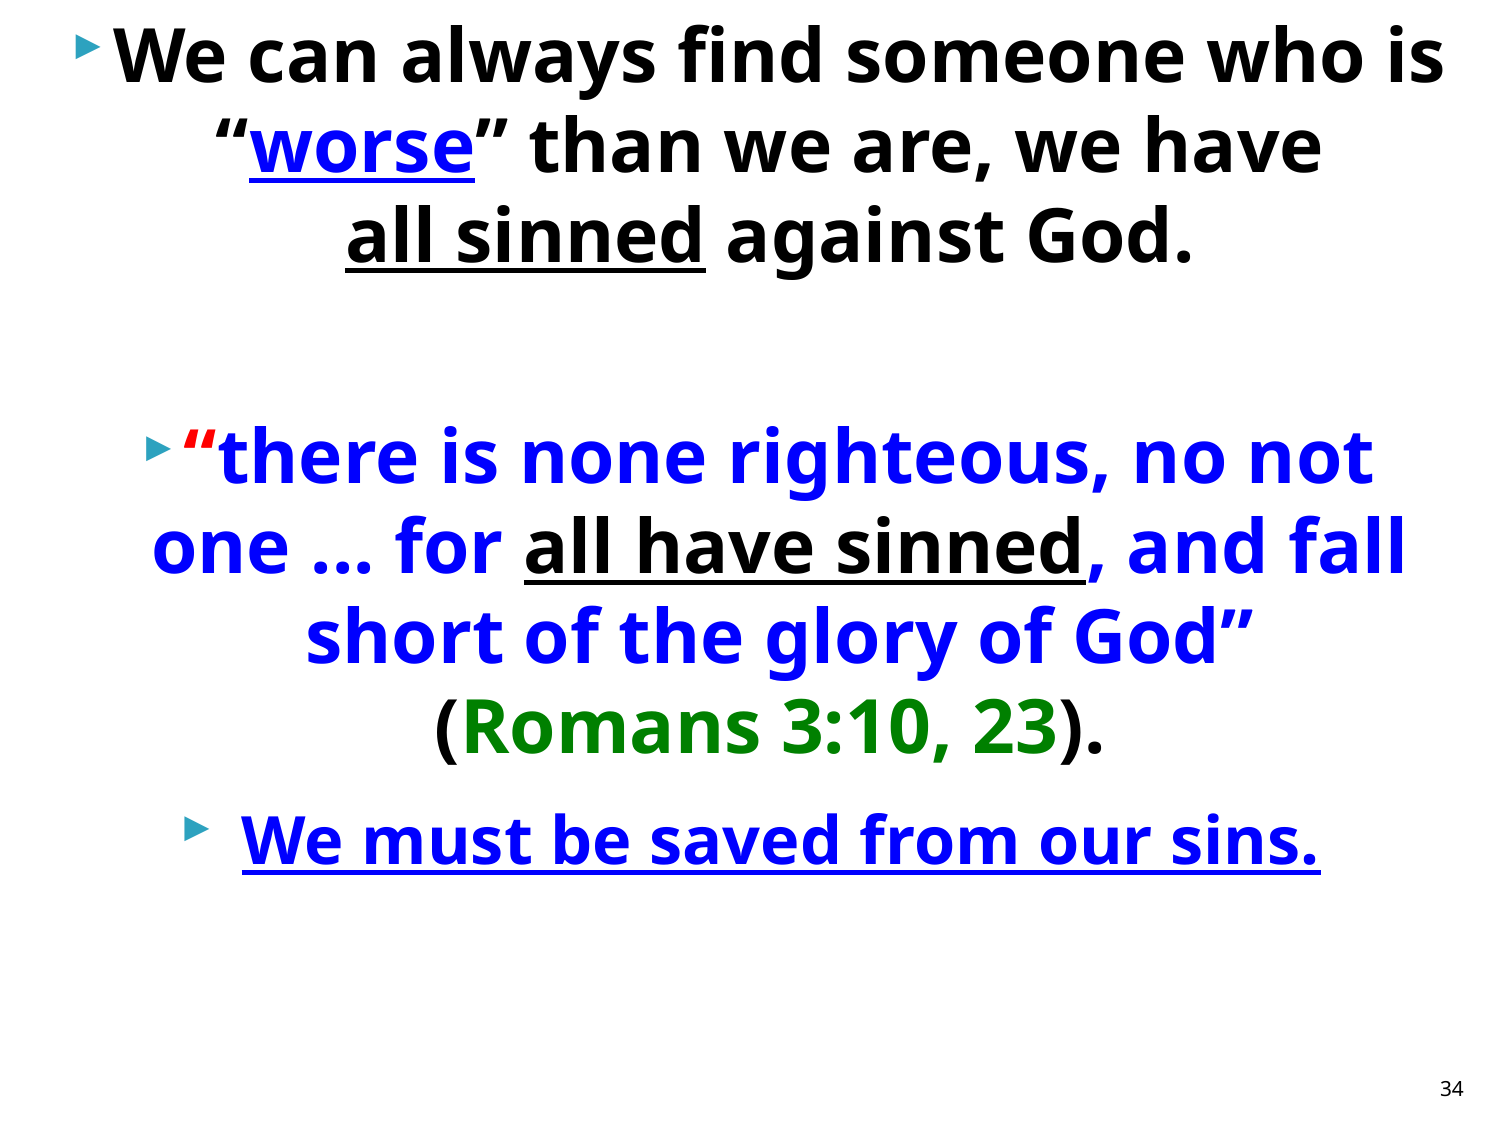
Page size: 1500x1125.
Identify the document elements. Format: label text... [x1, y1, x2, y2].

list We can always find someone who is “worse” than we are, we have all sinned against God. “there is none righteous, no not one ... for all have sinned, and fall short of the glory of God” (Romans 3:10, 23). We must be saved from our sins. [0, 0, 1500, 1125]
slide_number <number> [1418, 1051, 1479, 1112]
